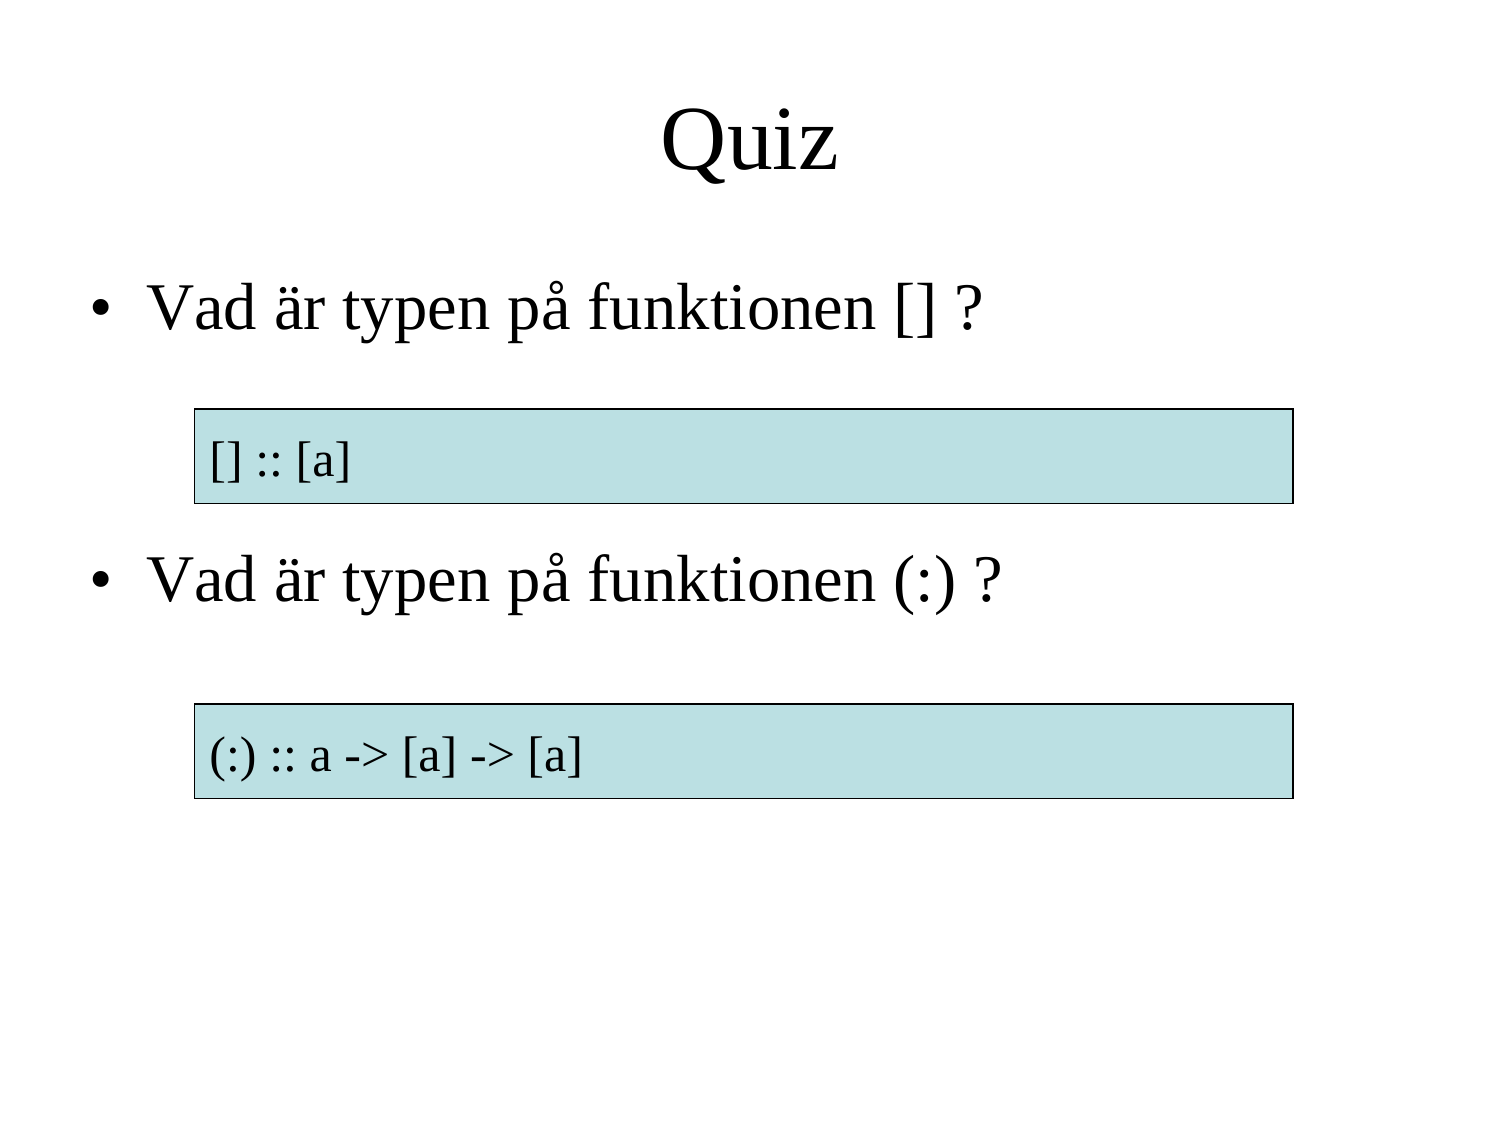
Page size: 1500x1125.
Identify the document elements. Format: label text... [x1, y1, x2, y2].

text_box (:) :: a -> [a] -> [a] [194, 704, 1294, 799]
list Vad är typen på funktionen [] ? Vad är typen på funktionen (:) ? [75, 262, 1426, 1005]
text_box [] :: [a] [194, 408, 1294, 504]
title Quiz [75, 45, 1426, 233]
